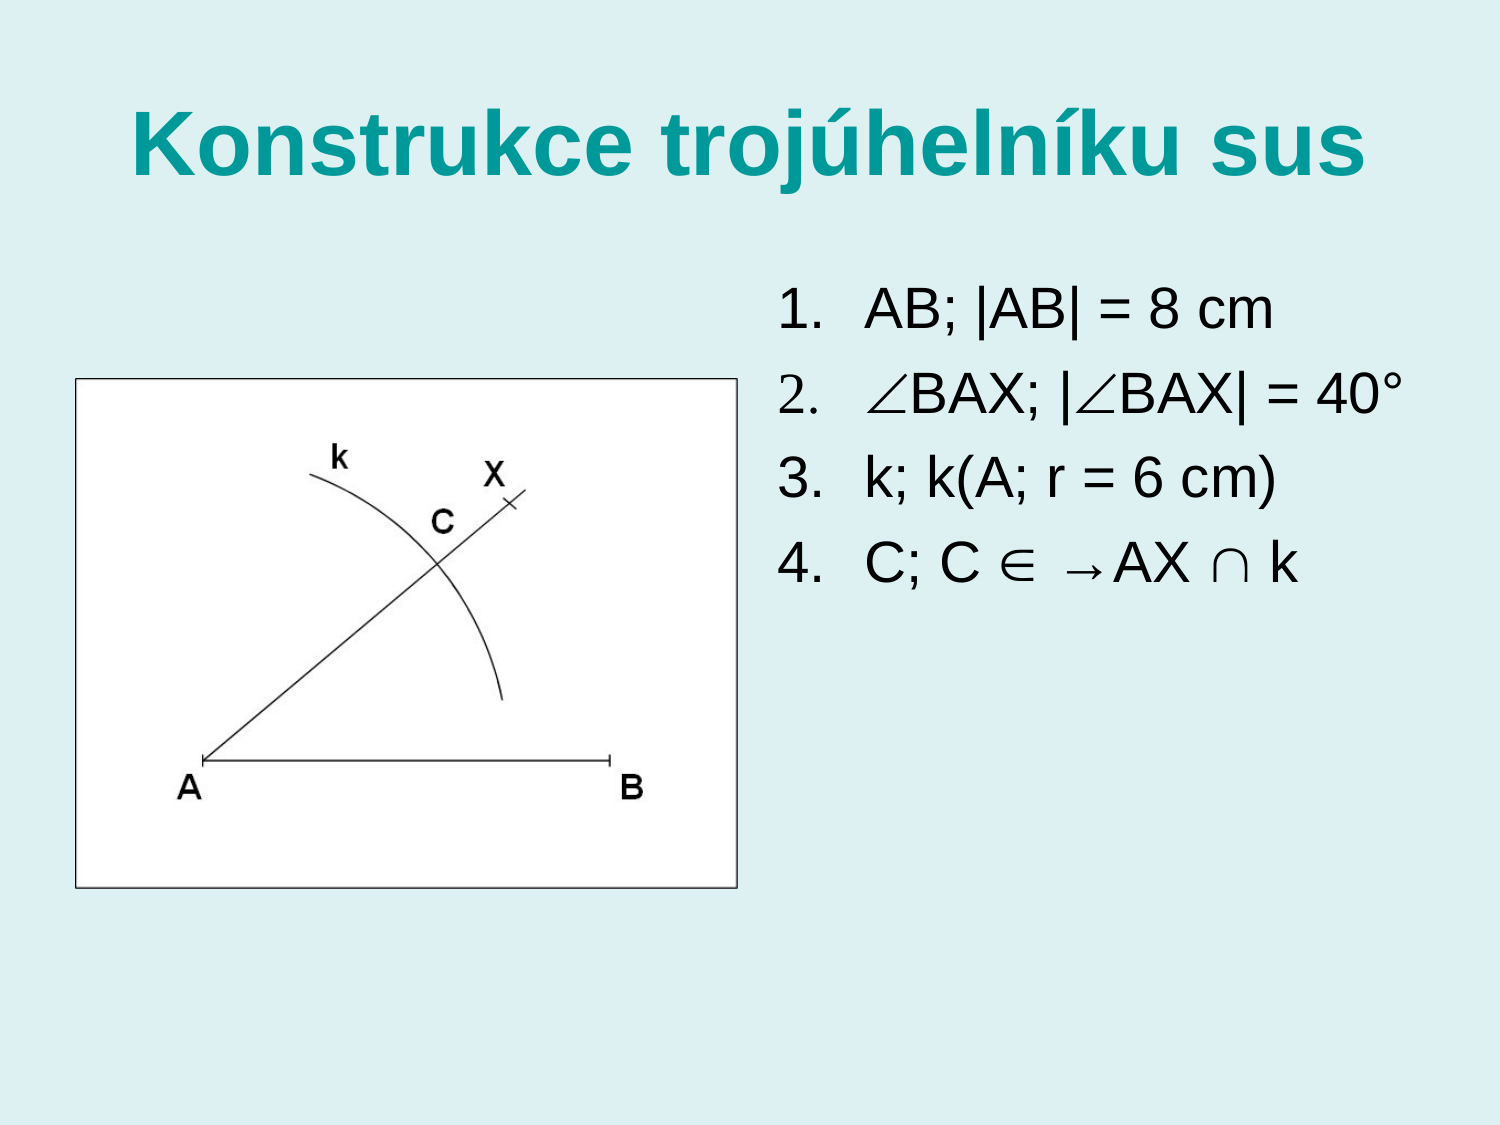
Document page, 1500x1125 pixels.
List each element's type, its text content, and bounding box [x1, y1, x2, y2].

title Konstrukce trojúhelníku sus [75, 45, 1426, 233]
list AB; |AB| = 8 cm BAX; |BAX| = 40° k; k(A; r = 6 cm) C; C  →AX  k [762, 262, 1426, 1006]
picture [75, 378, 738, 889]
